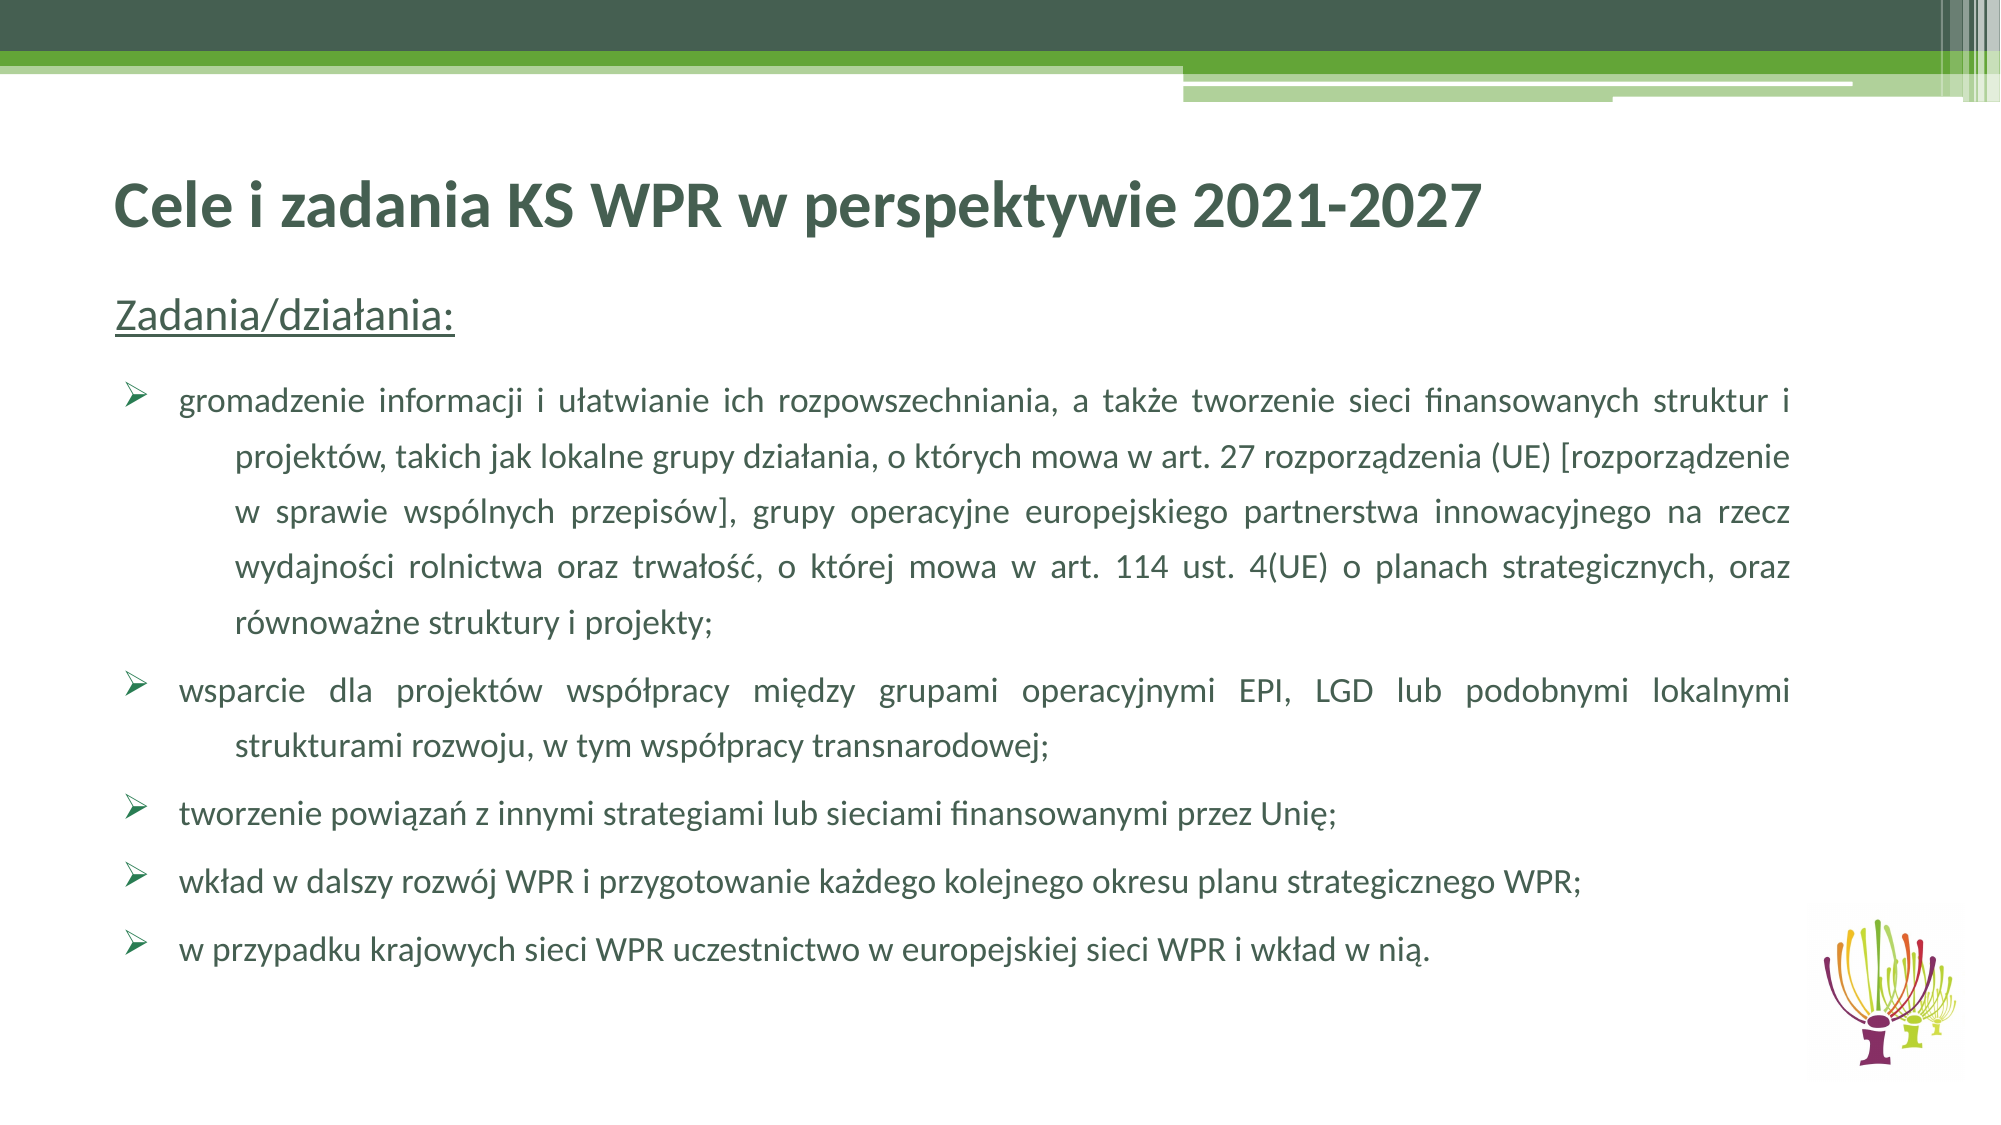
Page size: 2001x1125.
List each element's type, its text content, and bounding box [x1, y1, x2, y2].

picture [1807, 903, 1965, 1082]
list Zadania/działania: gromadzenie informacji i ułatwianie ich rozpowszechniania, a także tworzenie sieci finansowanych struktur i projektów, takich jak lokalne grupy działania, o których mowa w art. 27 rozporządzenia (UE) [rozporządzenie w sprawie wspólnych przepisów], grupy operacyjne europejskiego partnerstwa innowacyjnego na rzecz wydajności rolnictwa oraz trwałość, o której mowa w art. 114 ust. 4(UE) o planach strategicznych, oraz równoważne struktury i projekty; wsparcie dla projektów współpracy między grupami operacyjnymi EPI, LGD lub podobnymi lokalnymi strukturami rozwoju, w tym współpracy transnarodowej; tworzenie powiązań z innymi strategiami lub sieciami finansowanymi przez Unię; wkład w dalszy rozwój WPR i przygotowanie każdego kolejnego okresu planu strategicznego WPR; w przypadku krajowych sieci WPR uczestnictwo w europejskiej sieci WPR i wkład w nią. [99, 288, 1808, 1082]
title Cele i zadania KS WPR w perspektywie 2021-2027 [99, 113, 1900, 289]
